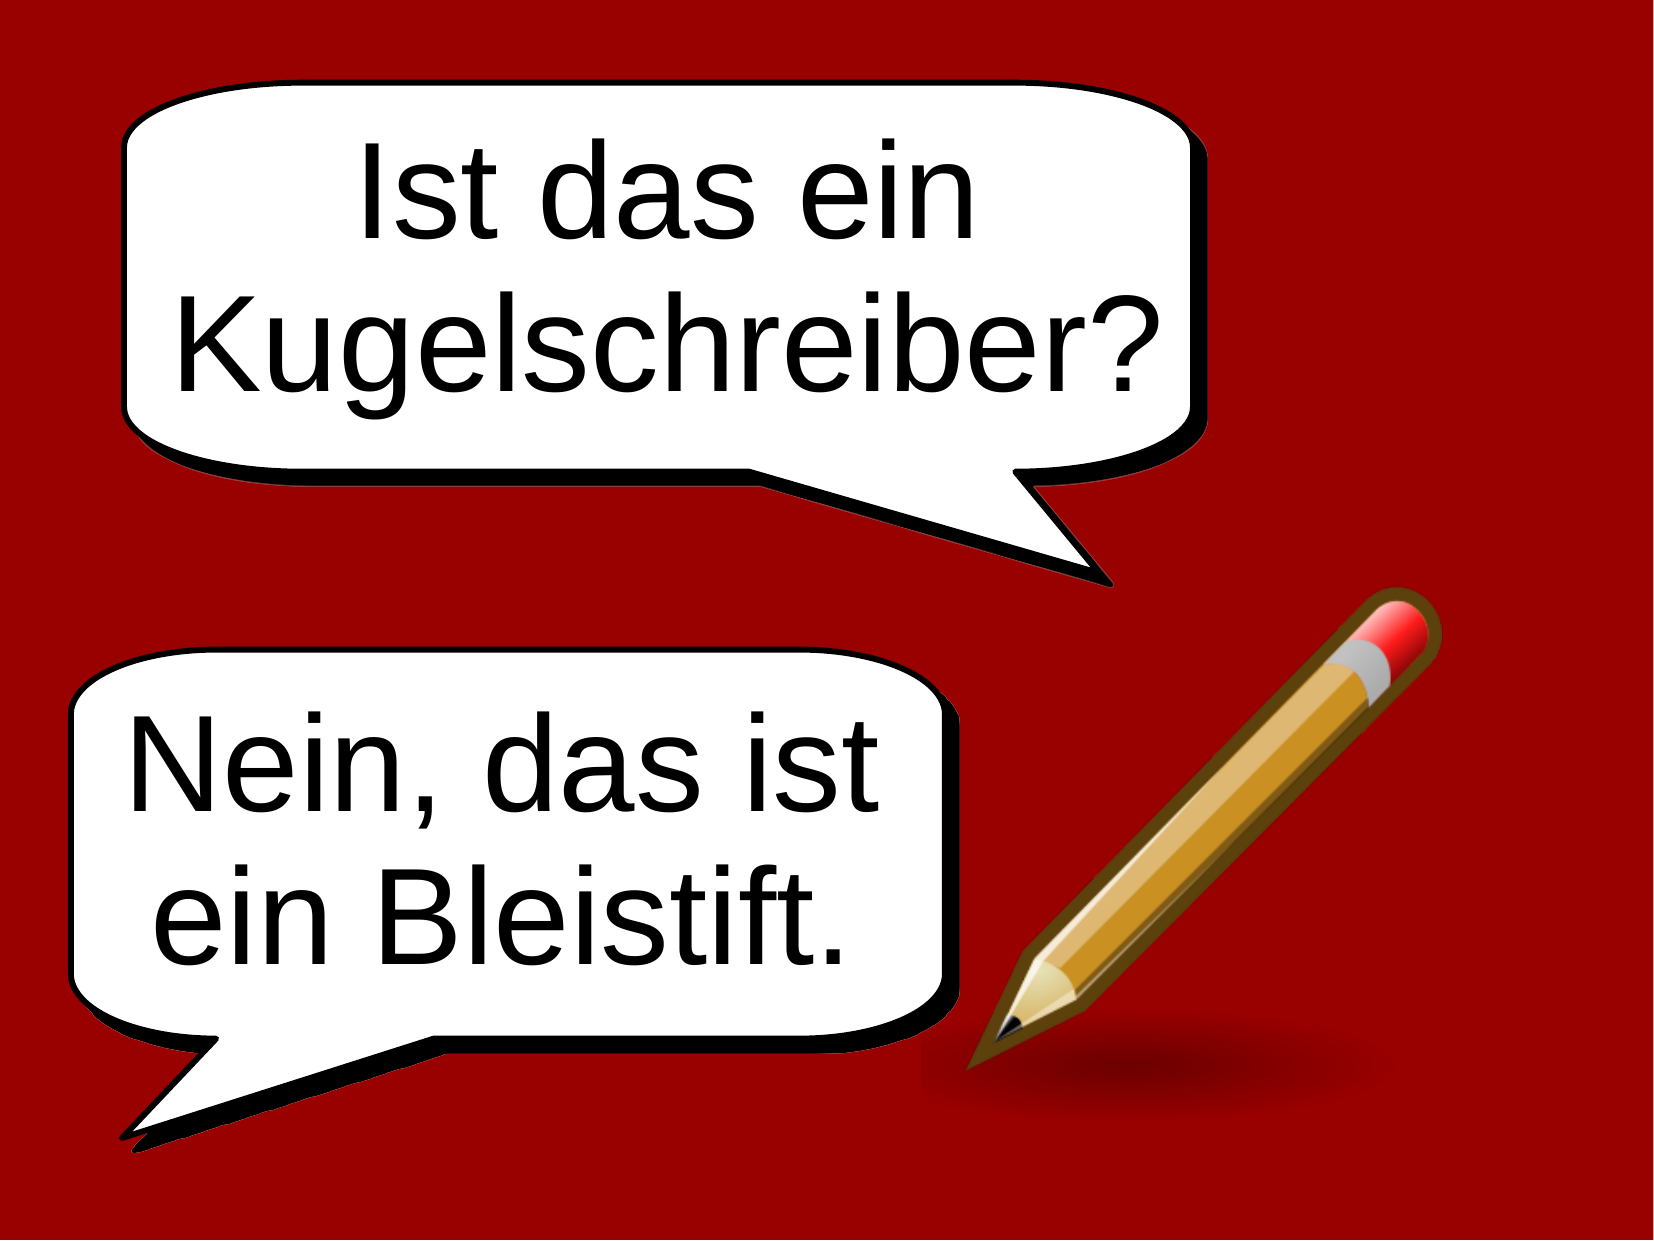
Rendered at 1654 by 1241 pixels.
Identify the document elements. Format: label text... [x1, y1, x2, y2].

text_box [152, 442, 1165, 522]
text_box [94, 649, 921, 679]
picture [921, 519, 1590, 1193]
text_box Nein, das ist ein Bleistift. [59, 679, 921, 1015]
text_box Ist das ein Kugelschreiber? [70, 106, 1264, 442]
text_box [165, 82, 1152, 106]
text_box [103, 1015, 912, 1138]
